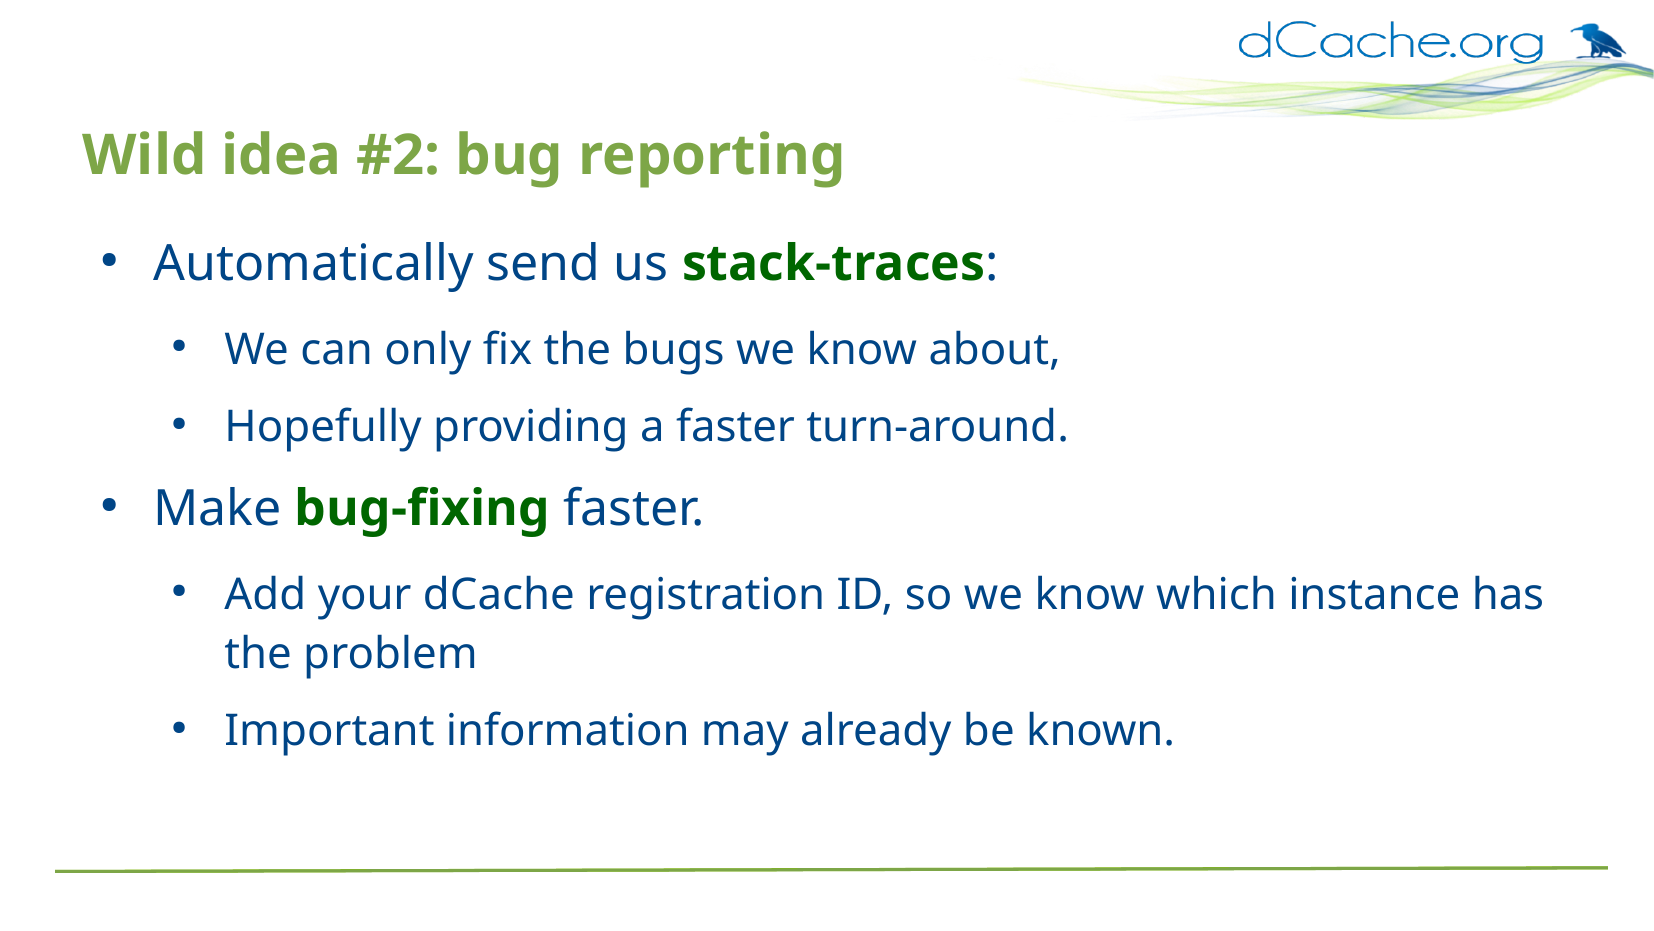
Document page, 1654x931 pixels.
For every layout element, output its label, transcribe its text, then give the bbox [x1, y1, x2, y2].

title Wild idea #2: bug reporting [82, 116, 1605, 189]
list Automatically send us stack-traces: We can only fix the bugs we know about, Hopefully providing a faster turn-around. Make bug-fixing faster. Add your dCache registration ID, so we know which instance has the problem Important information may already be known. [82, 227, 1571, 767]
picture [956, 12, 1654, 127]
